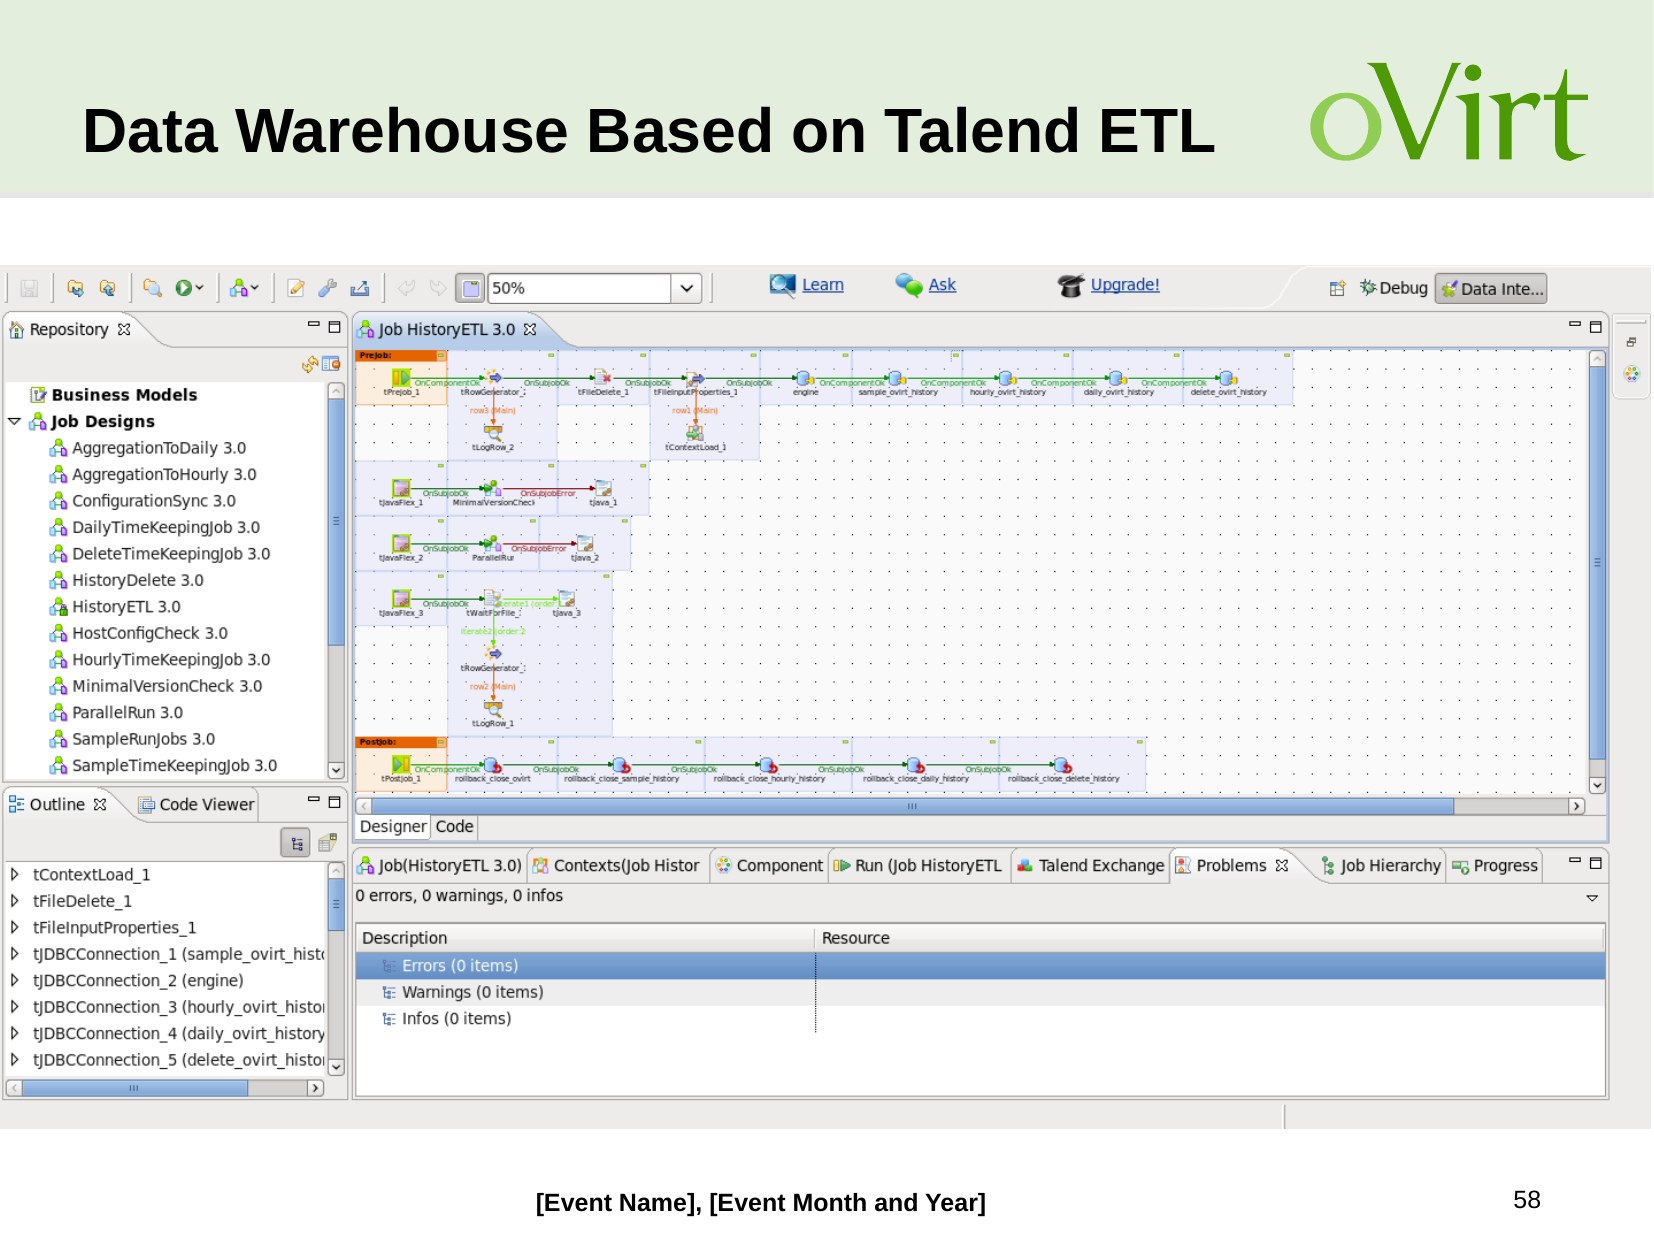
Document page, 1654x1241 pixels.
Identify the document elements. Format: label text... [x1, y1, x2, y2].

picture [0, 265, 1651, 1129]
title Data Warehouse Based on Talend ETL [82, 37, 1303, 226]
